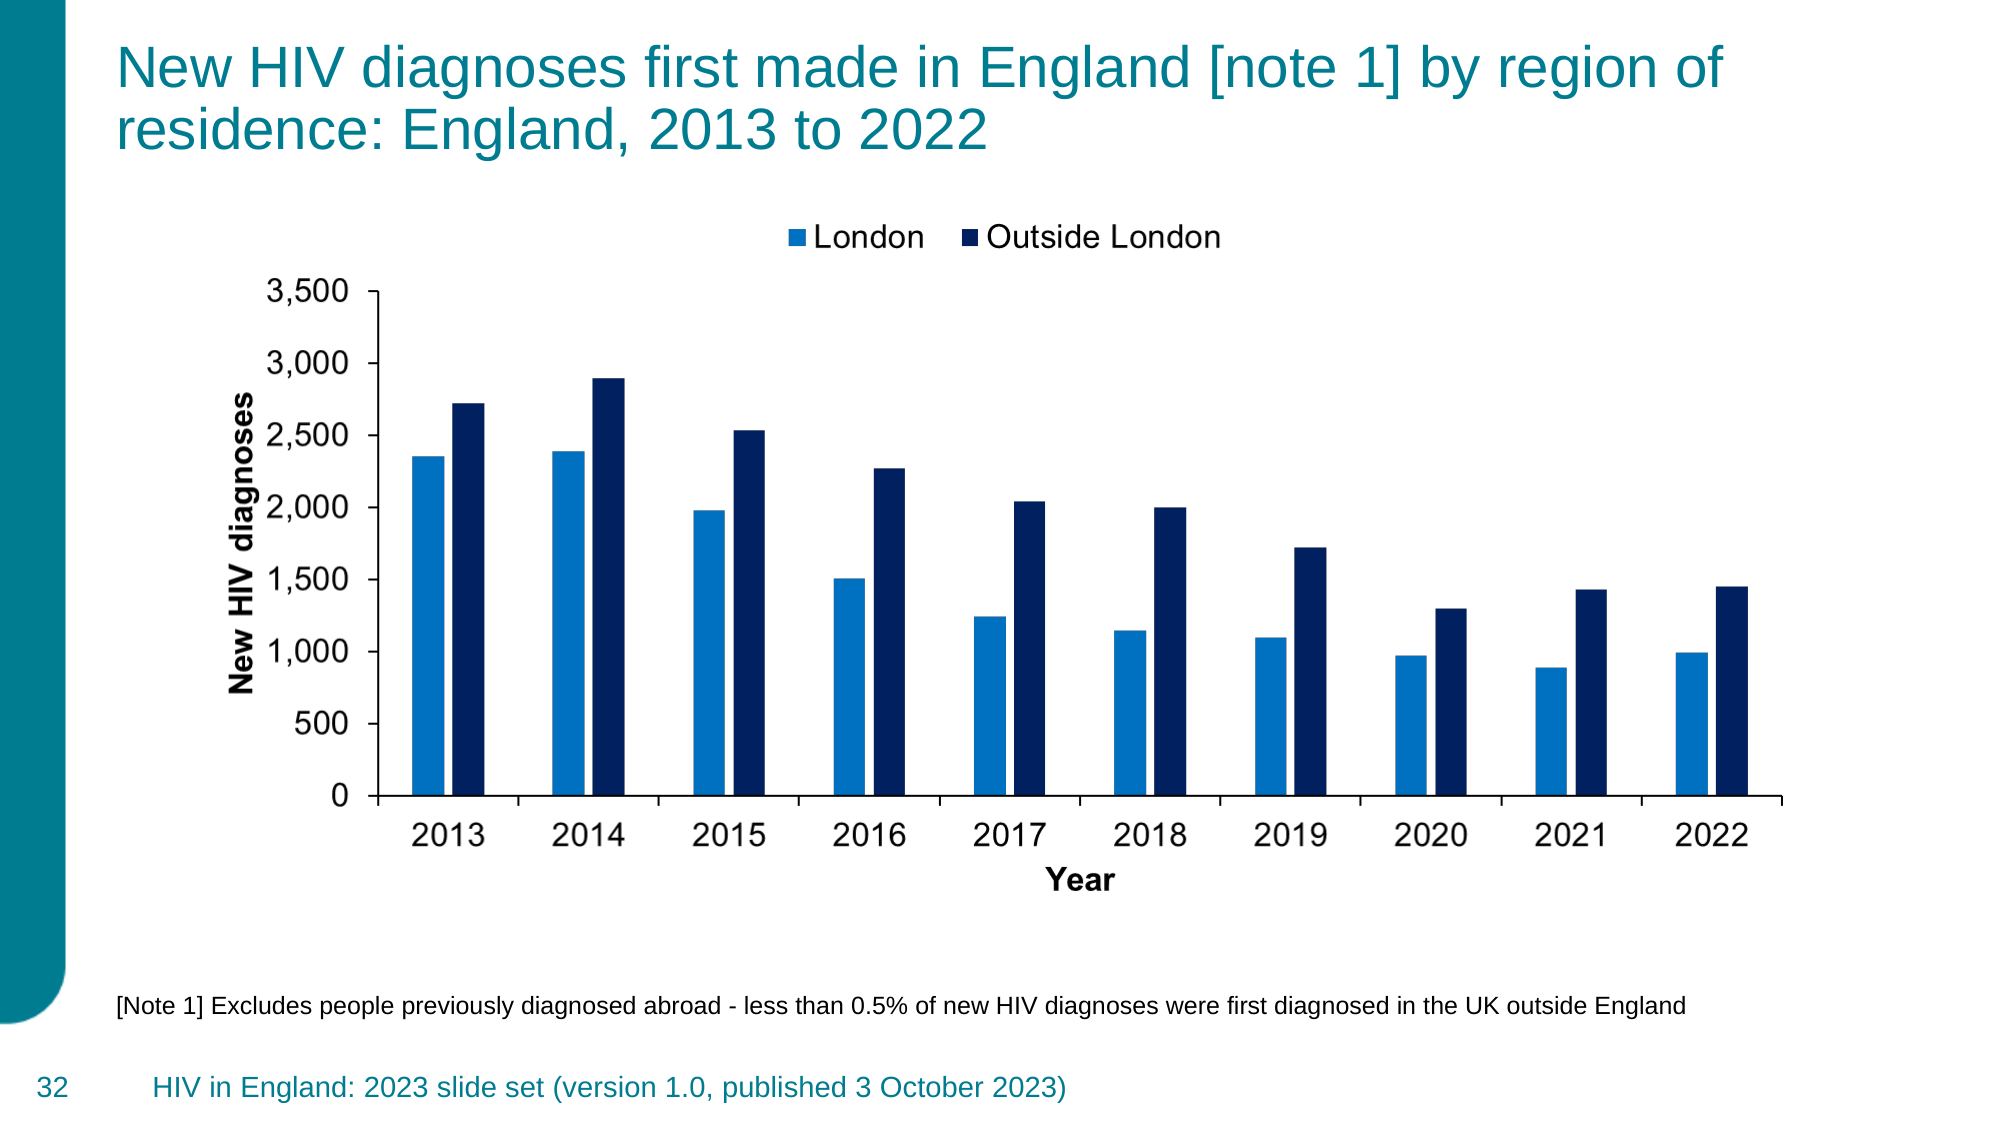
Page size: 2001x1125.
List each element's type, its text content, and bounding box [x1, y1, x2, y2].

text_box [21, 1056, 120, 1117]
text_box HIV in England: 2023 slide set (version 1.0, published 3 October 2023) [137, 1056, 1780, 1116]
text_box [Note 1] Excludes people previously diagnosed abroad - less than 0.5% of new HIV diagnoses were first diagnosed in the UK outside England [101, 982, 1709, 1058]
picture [195, 200, 1805, 925]
title New HIV diagnoses first made in England [note 1] by region of residence: England, 2013 to 2022 [101, 29, 1926, 189]
